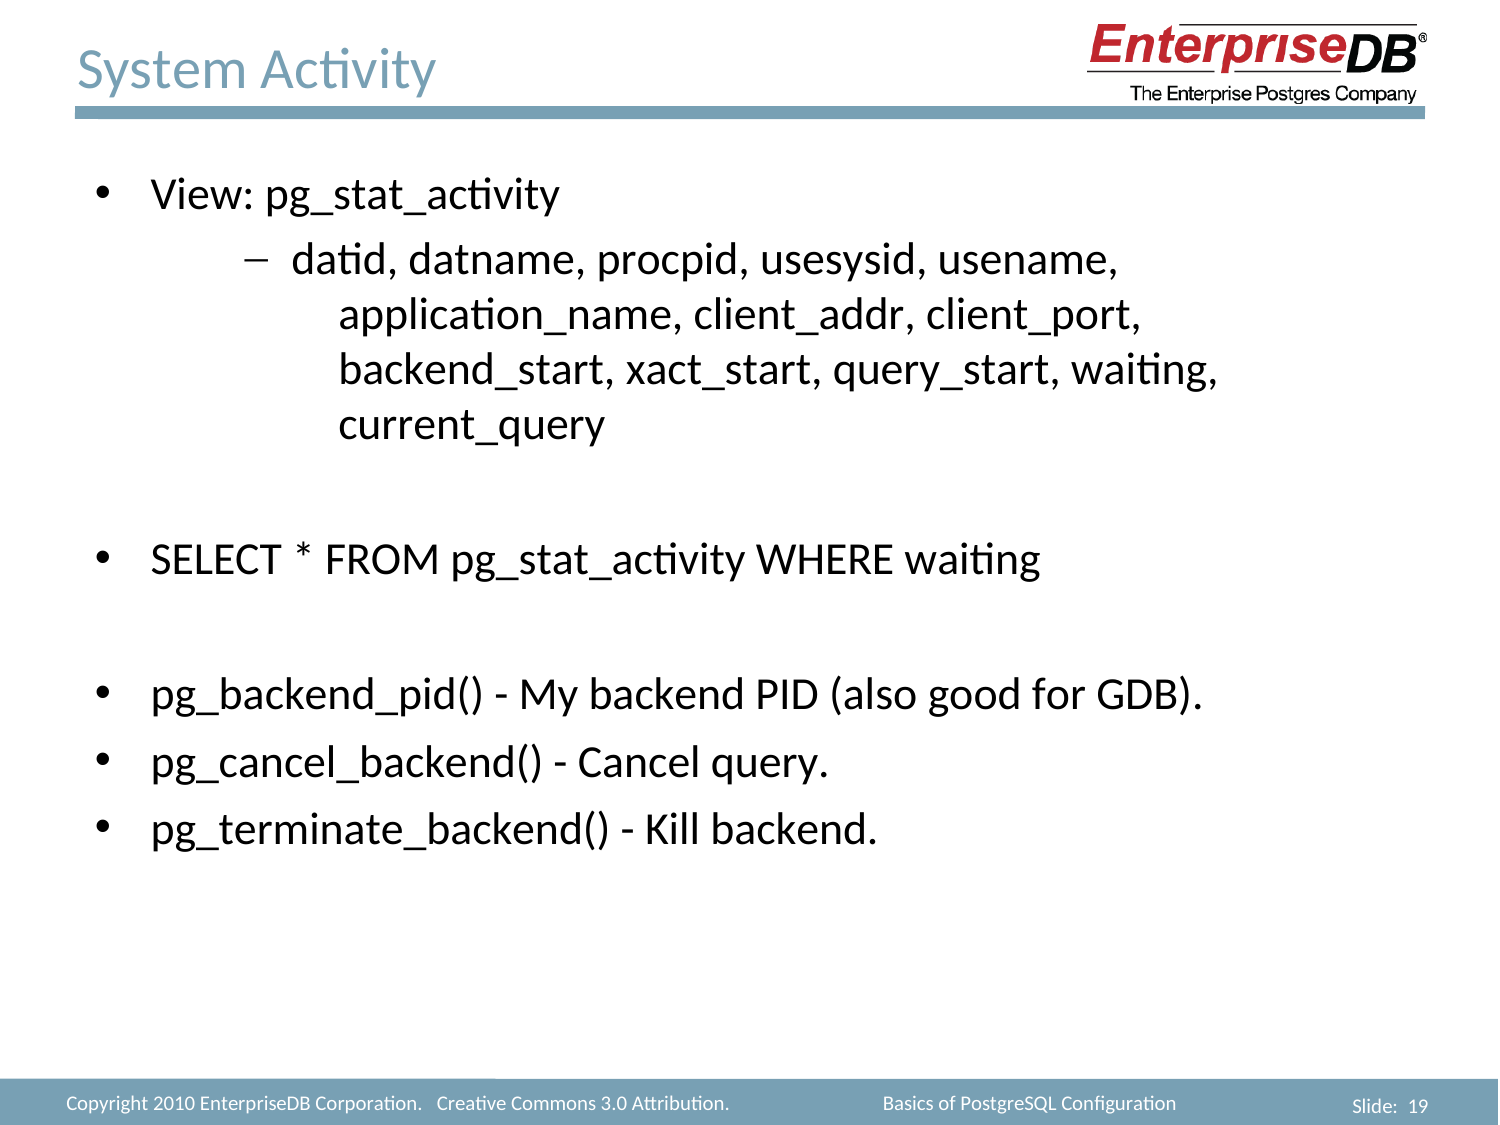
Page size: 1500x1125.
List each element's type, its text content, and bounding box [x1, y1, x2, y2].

list View: pg_stat_activity datid, datname, procpid, usesysid, usename, application_name, client_addr, client_port, backend_start, xact_start, query_start, waiting, current_query SELECT * FROM pg_stat_activity WHERE waiting pg_backend_pid() - My backend PID (also good for GDB). pg_cancel_backend() - Cancel query. pg_terminate_backend() - Kill backend. [79, 155, 1384, 1051]
picture [1088, 24, 1427, 104]
title System Activity [62, 4, 1088, 126]
